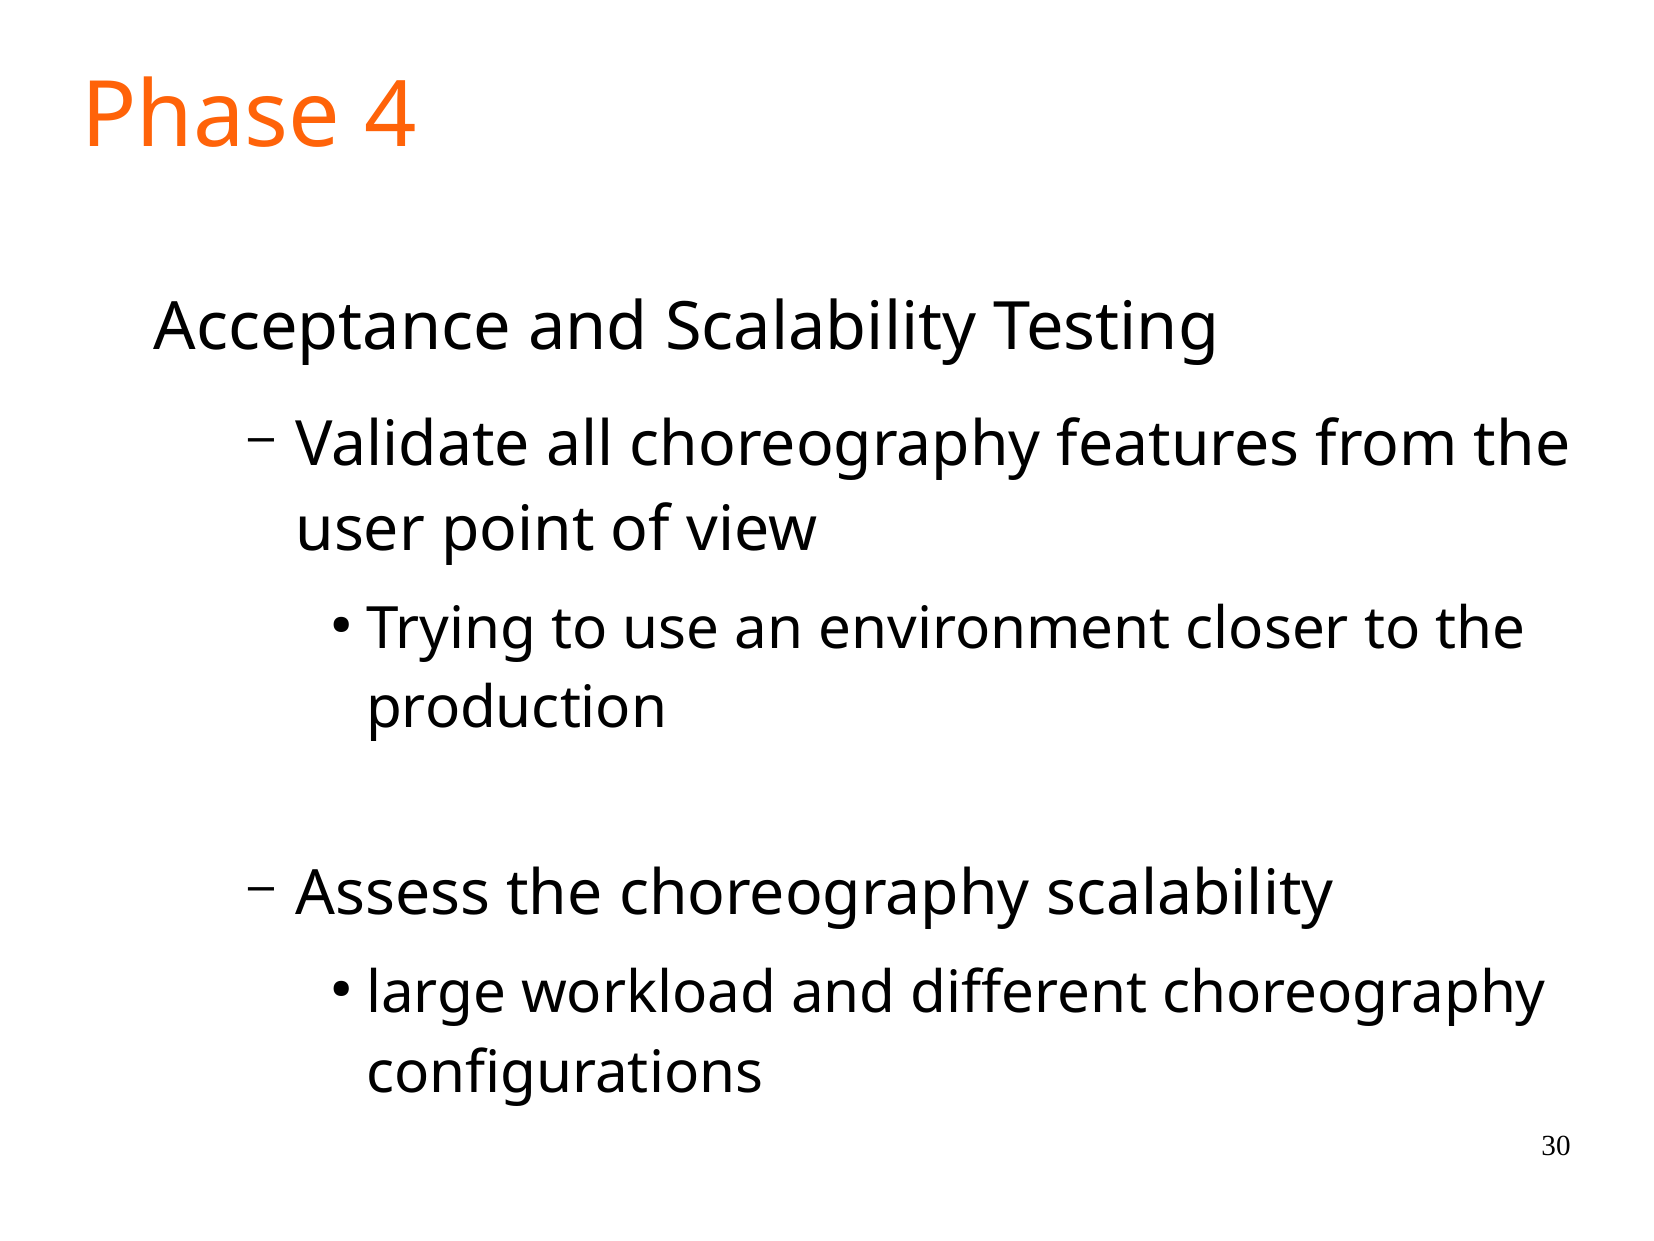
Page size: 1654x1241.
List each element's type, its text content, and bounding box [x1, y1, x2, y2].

list Acceptance and Scalability Testing Validate all choreography features from the user point of view Trying to use an environment closer to the production Assess the choreography scalability large workload and different choreography configurations [82, 278, 1654, 1201]
title Phase 4 [81, 18, 1570, 204]
